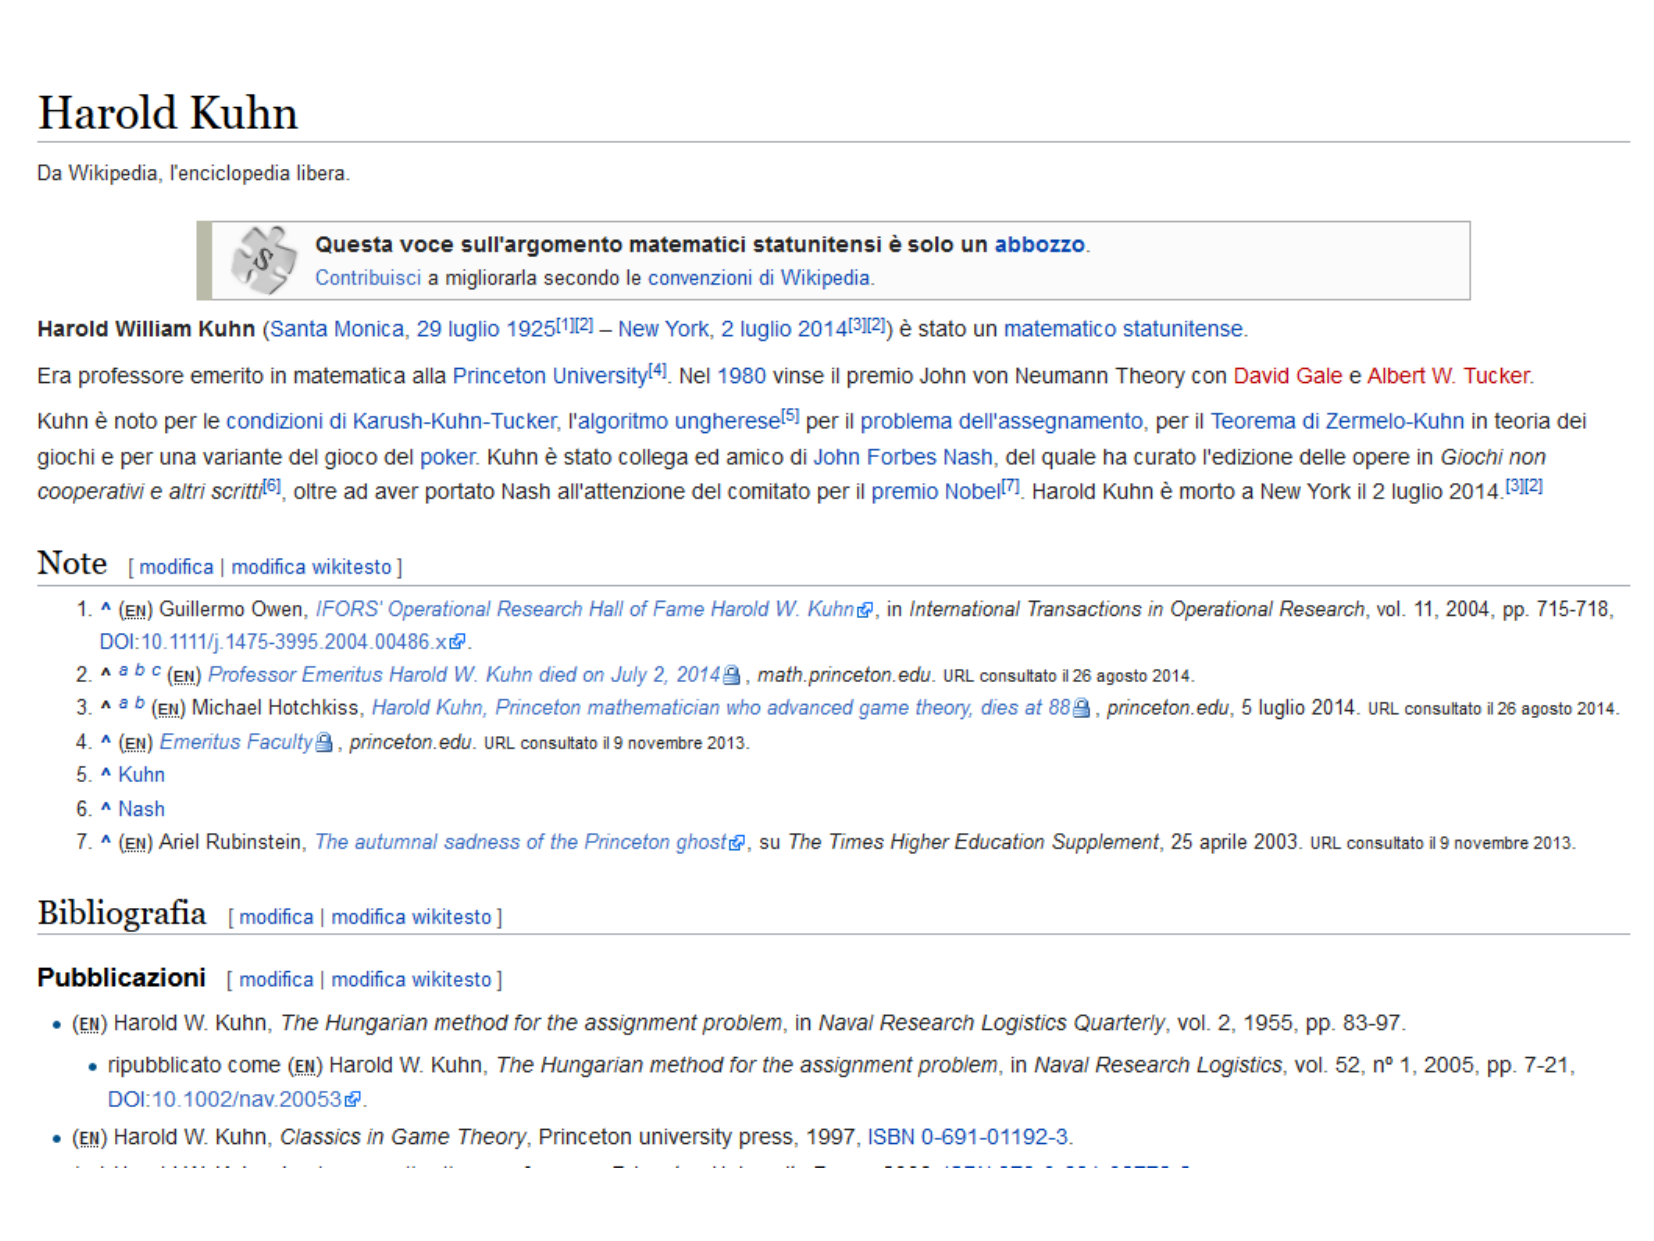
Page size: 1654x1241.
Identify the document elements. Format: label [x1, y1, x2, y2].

picture [0, 57, 1654, 1168]
